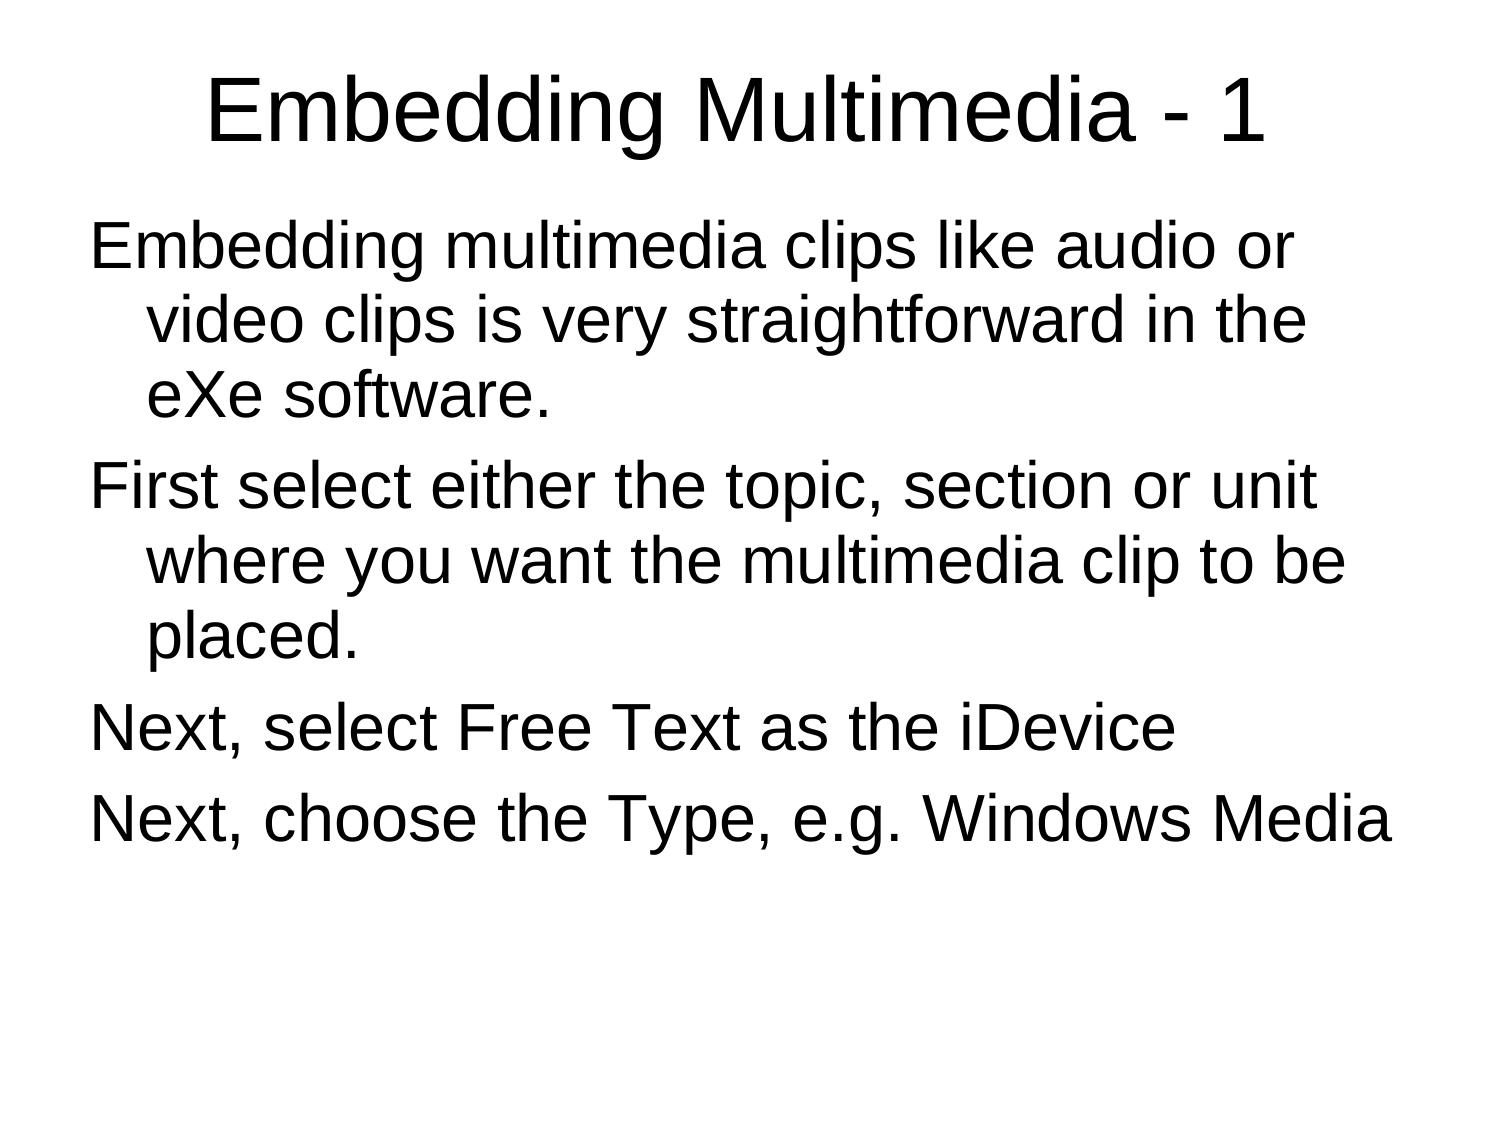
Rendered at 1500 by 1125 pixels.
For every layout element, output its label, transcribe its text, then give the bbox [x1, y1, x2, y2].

list Embedding multimedia clips like audio or video clips is very straightforward in the eXe software. First select either the topic, section or unit where you want the multimedia clip to be placed. Next, select Free Text as the iDevice Next, choose the Type, e.g. Windows Media [75, 199, 1426, 1051]
title Embedding Multimedia - 1 [75, 45, 1426, 176]
